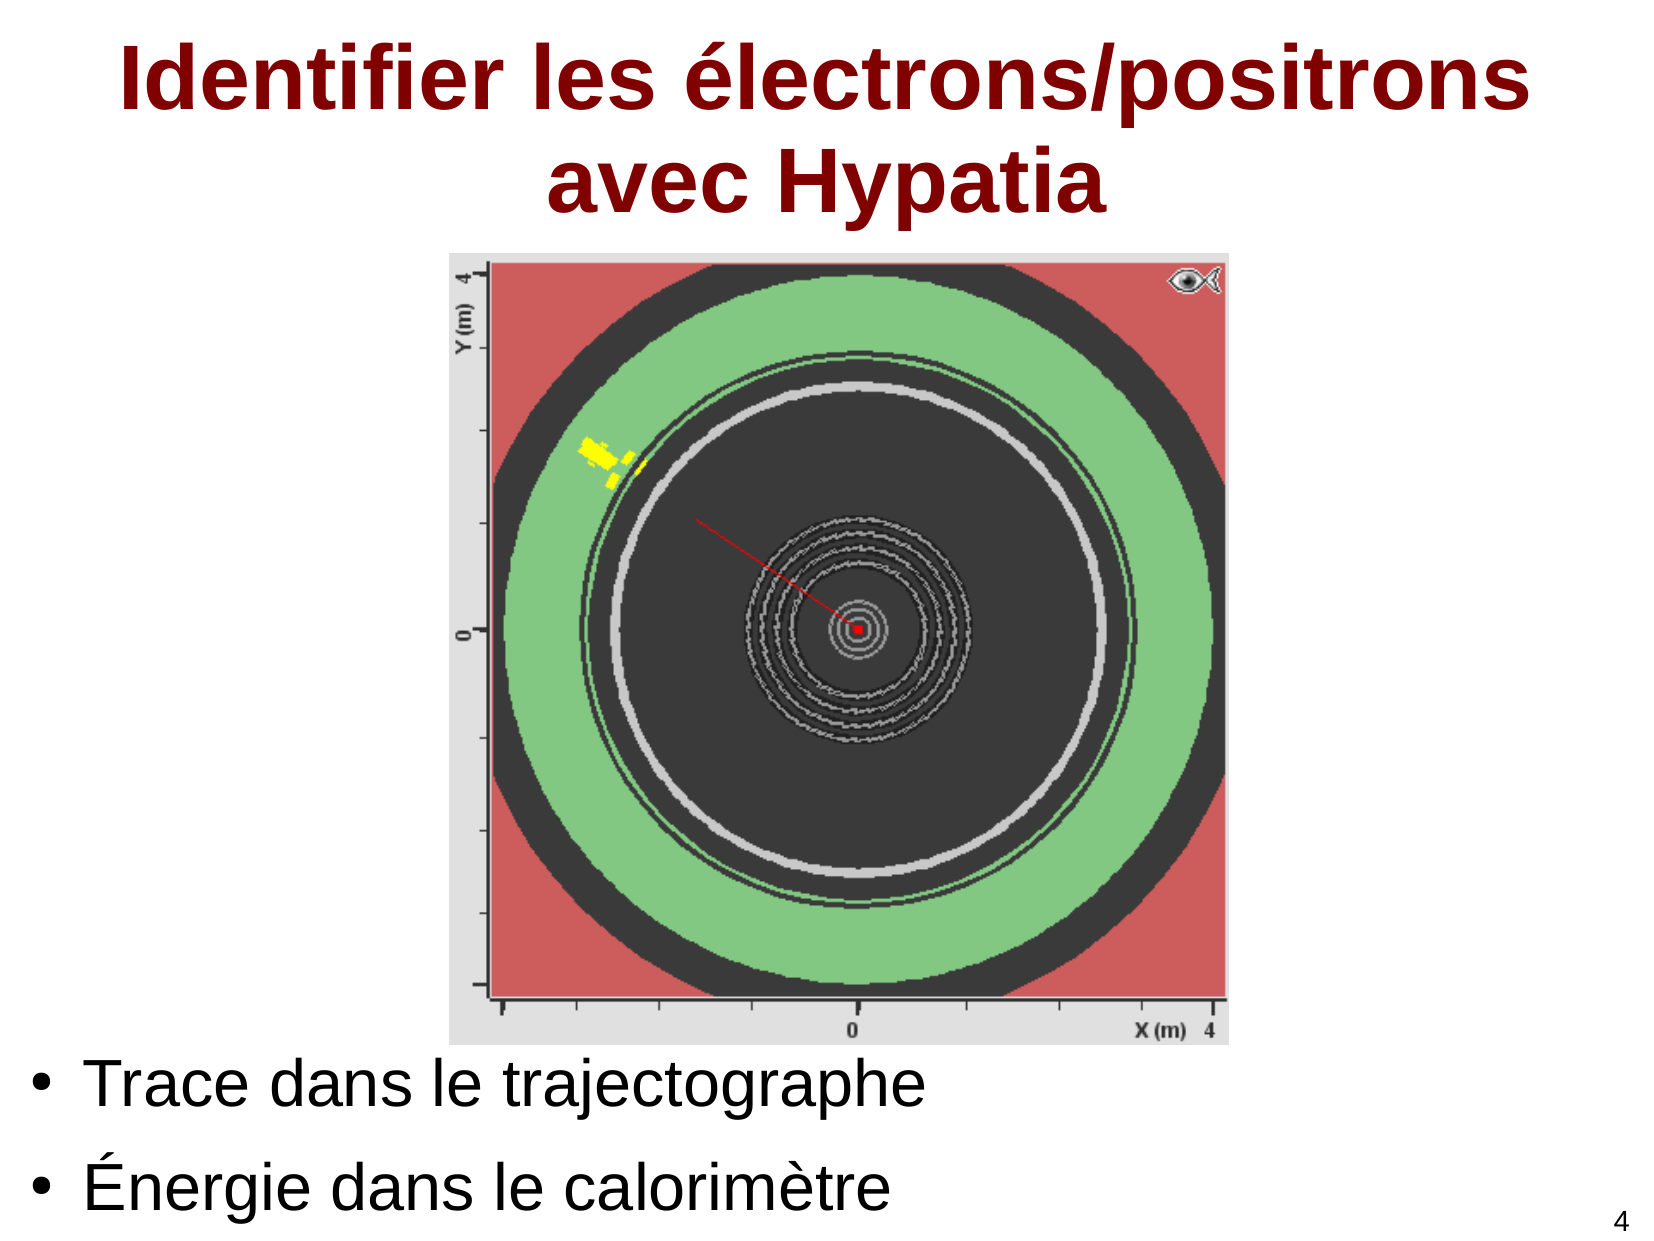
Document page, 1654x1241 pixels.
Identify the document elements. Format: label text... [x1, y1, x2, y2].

list Trace dans le trajectographe Énergie dans le calorimètre [11, 1046, 1382, 1241]
picture [449, 253, 1229, 1046]
title Identifier les électrons/positrons avec Hypatia [82, 25, 1571, 233]
